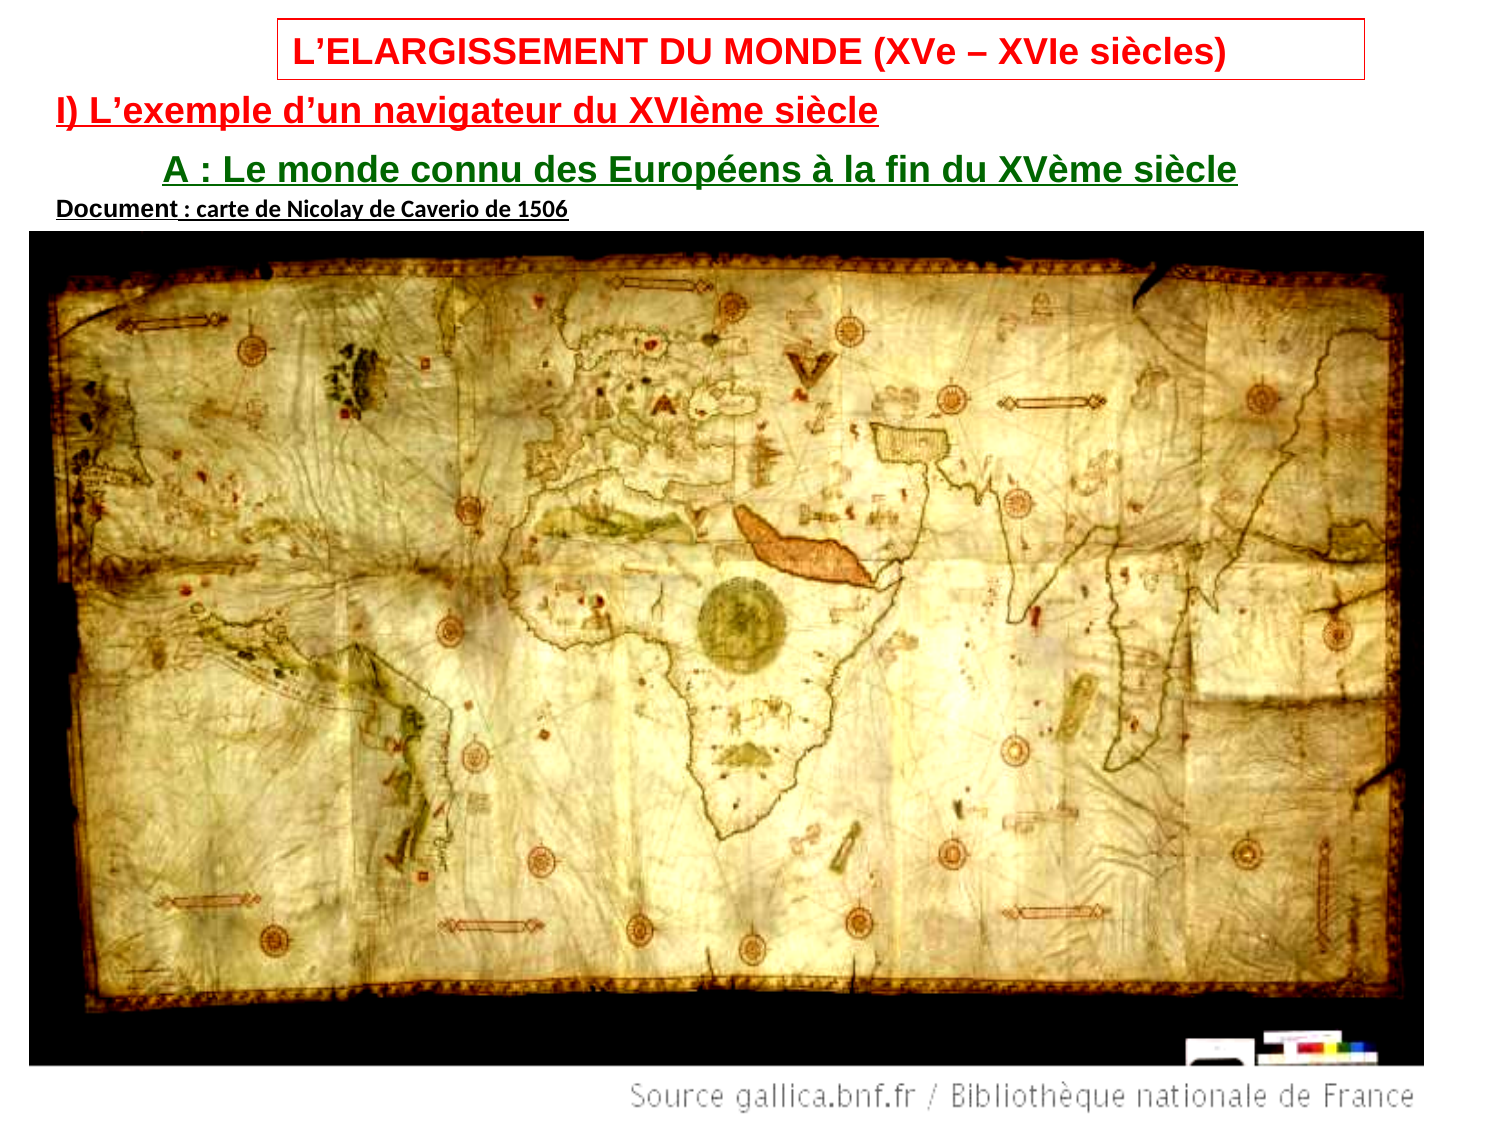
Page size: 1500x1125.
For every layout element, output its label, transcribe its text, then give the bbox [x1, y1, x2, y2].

text_box Document : carte de Nicolay de Caverio de 1506 [41, 184, 1034, 231]
text_box I) L’exemple d’un navigateur du XVIème siècle [41, 78, 1412, 139]
text_box A : Le monde connu des Européens à la fin du XVème siècle [147, 137, 1388, 198]
text_box L’ELARGISSEMENT DU MONDE (XVe – XVIe siècles) [277, 18, 1365, 78]
picture [29, 231, 1424, 1125]
